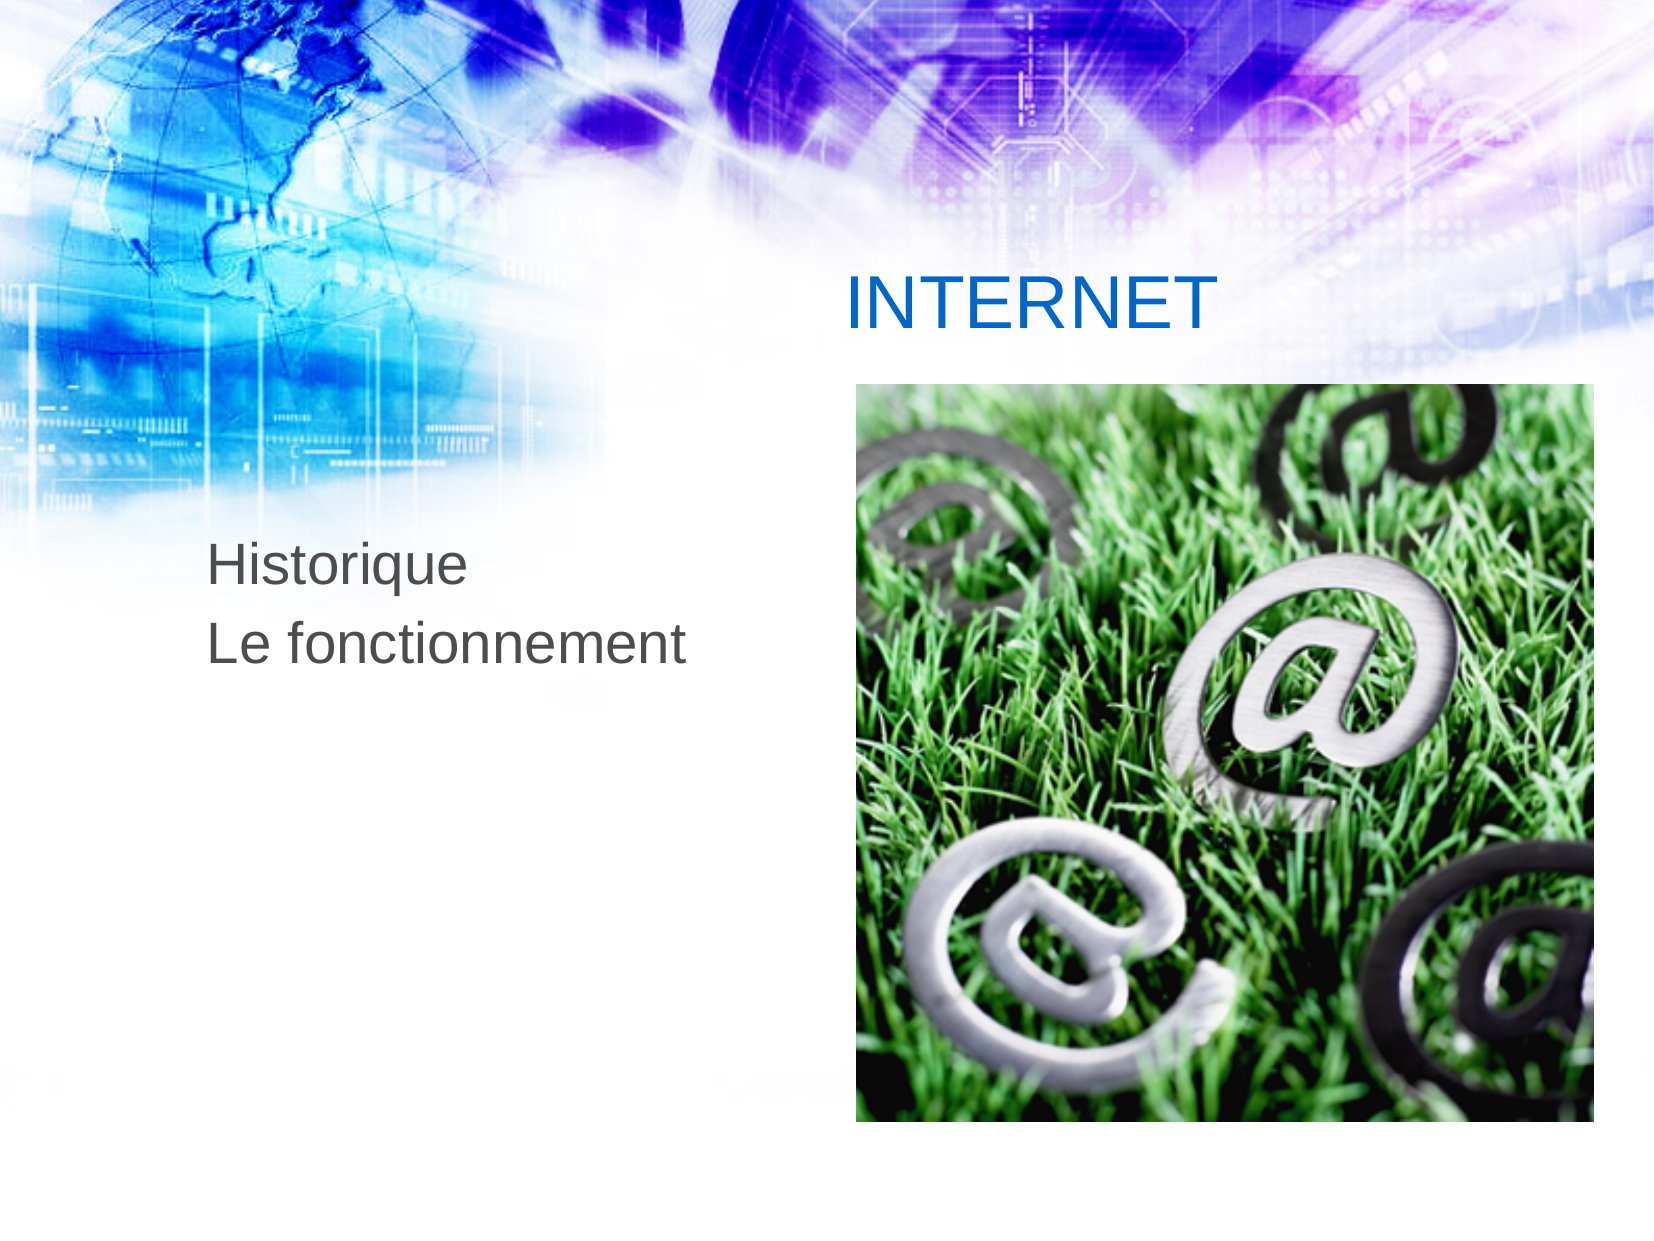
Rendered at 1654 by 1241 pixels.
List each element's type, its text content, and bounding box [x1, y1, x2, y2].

list Historique Le fonctionnement [206, 531, 1589, 1182]
title INTERNET [455, 202, 1609, 404]
picture [0, 0, 1654, 1241]
